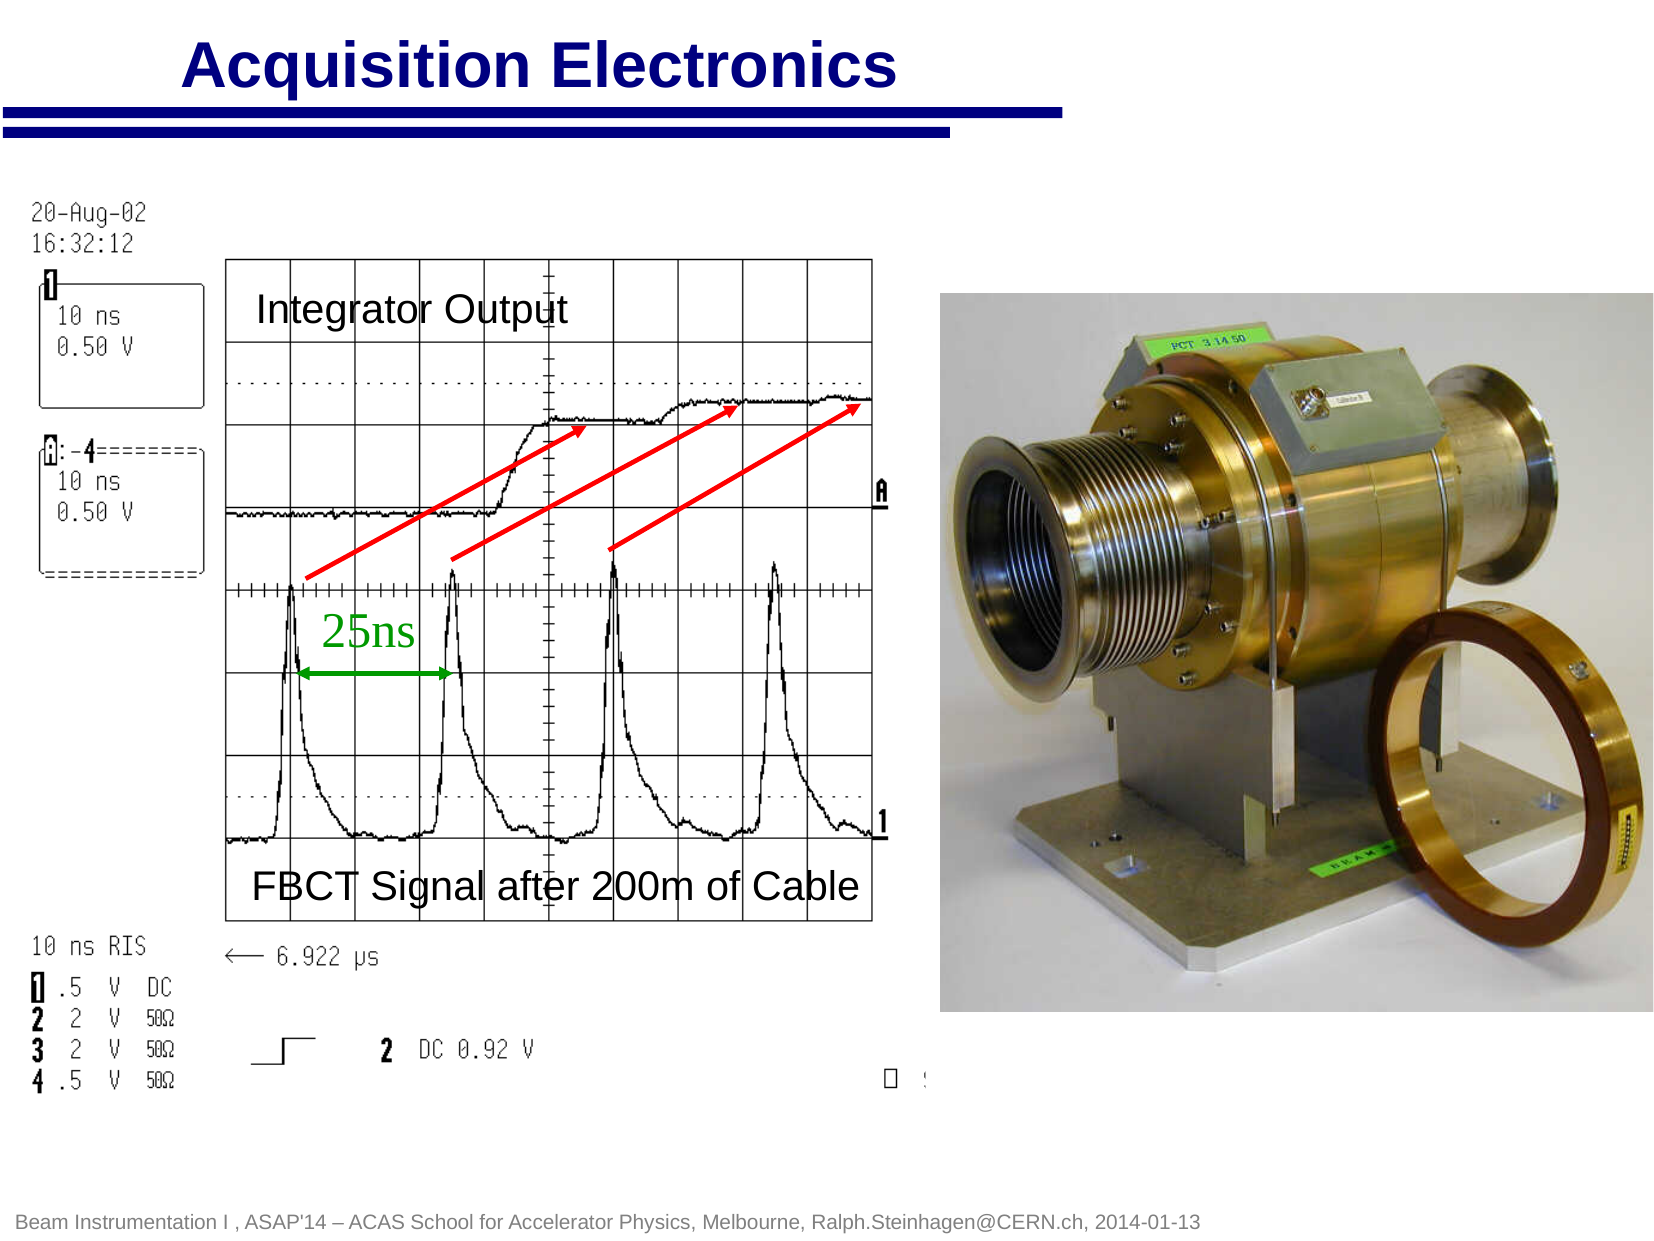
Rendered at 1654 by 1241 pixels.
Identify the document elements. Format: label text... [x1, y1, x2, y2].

text_box Integrator Output [240, 274, 584, 340]
picture [940, 293, 1654, 1012]
title Acquisition Electronics [165, 0, 1323, 124]
text_box 25ns [306, 589, 431, 665]
text_box FBCT Signal after 200m of Cable [236, 851, 876, 916]
picture [21, 197, 926, 1096]
